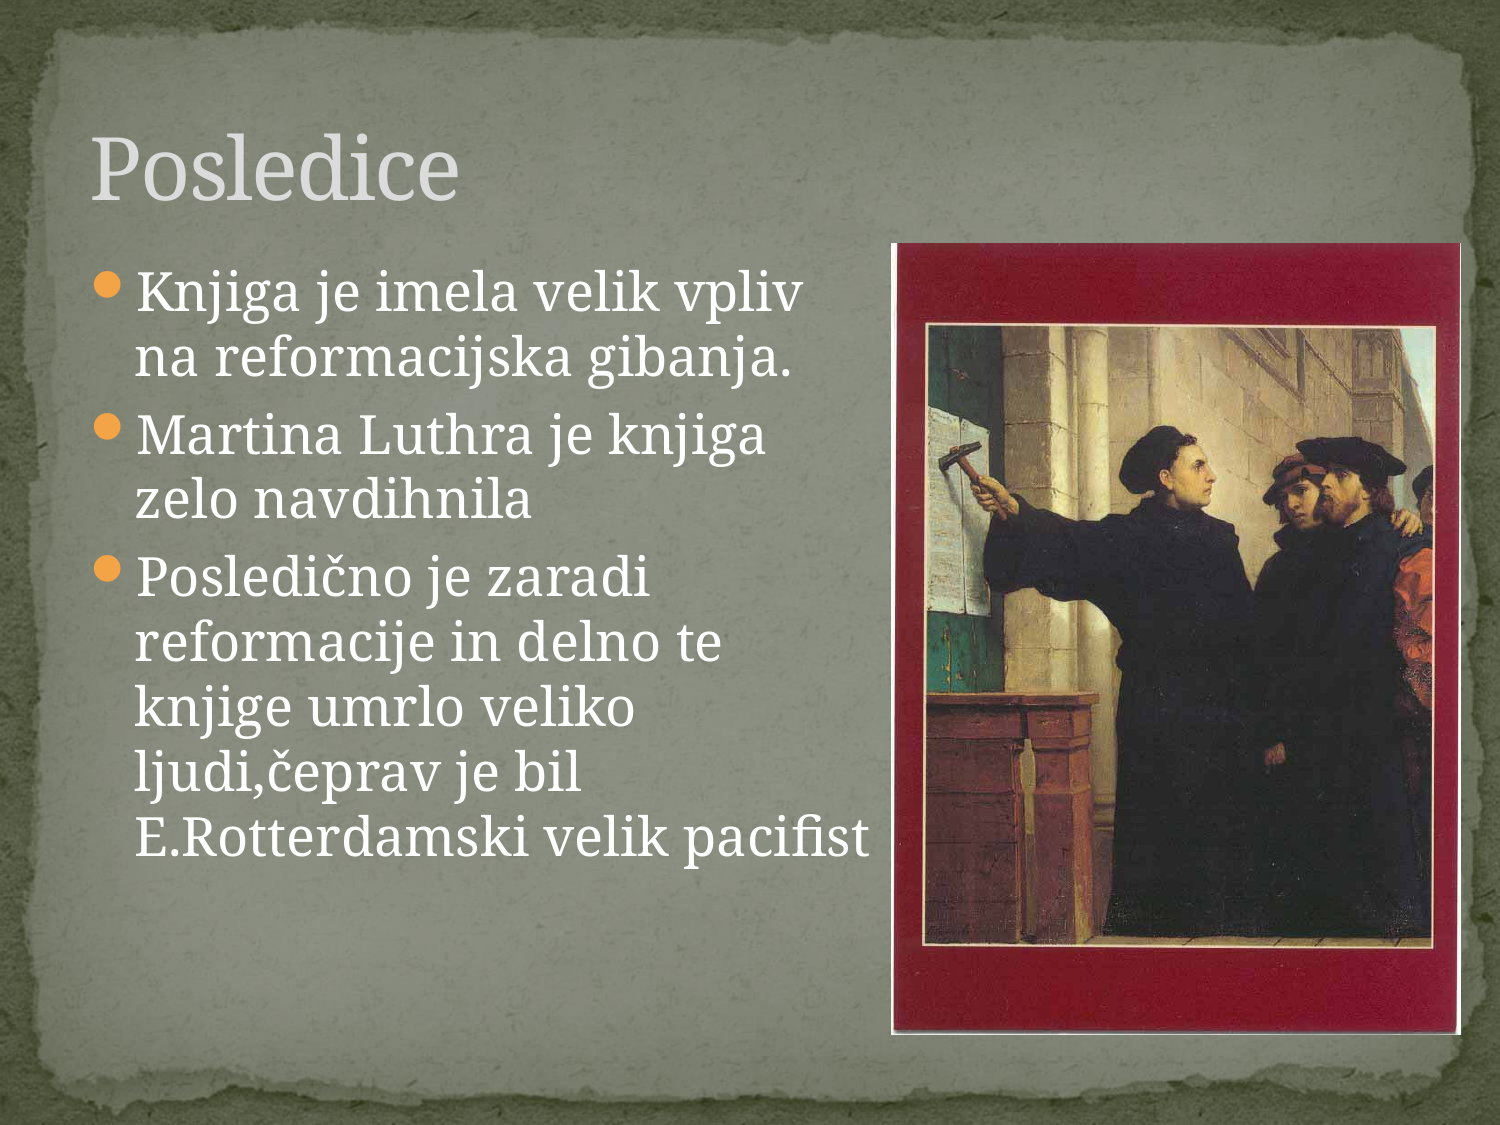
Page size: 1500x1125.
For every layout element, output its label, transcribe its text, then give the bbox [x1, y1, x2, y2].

picture [0, 0, 1500, 1125]
list Knjiga je imela velik vpliv na reformacijska gibanja. Martina Luthra je knjiga zelo navdihnila Posledično je zaradi reformacije in delno te knjige umrlo veliko ljudi,čeprav je bil E.Rotterdamski velik pacifist [75, 249, 891, 1000]
title Posledice [75, 24, 1425, 225]
